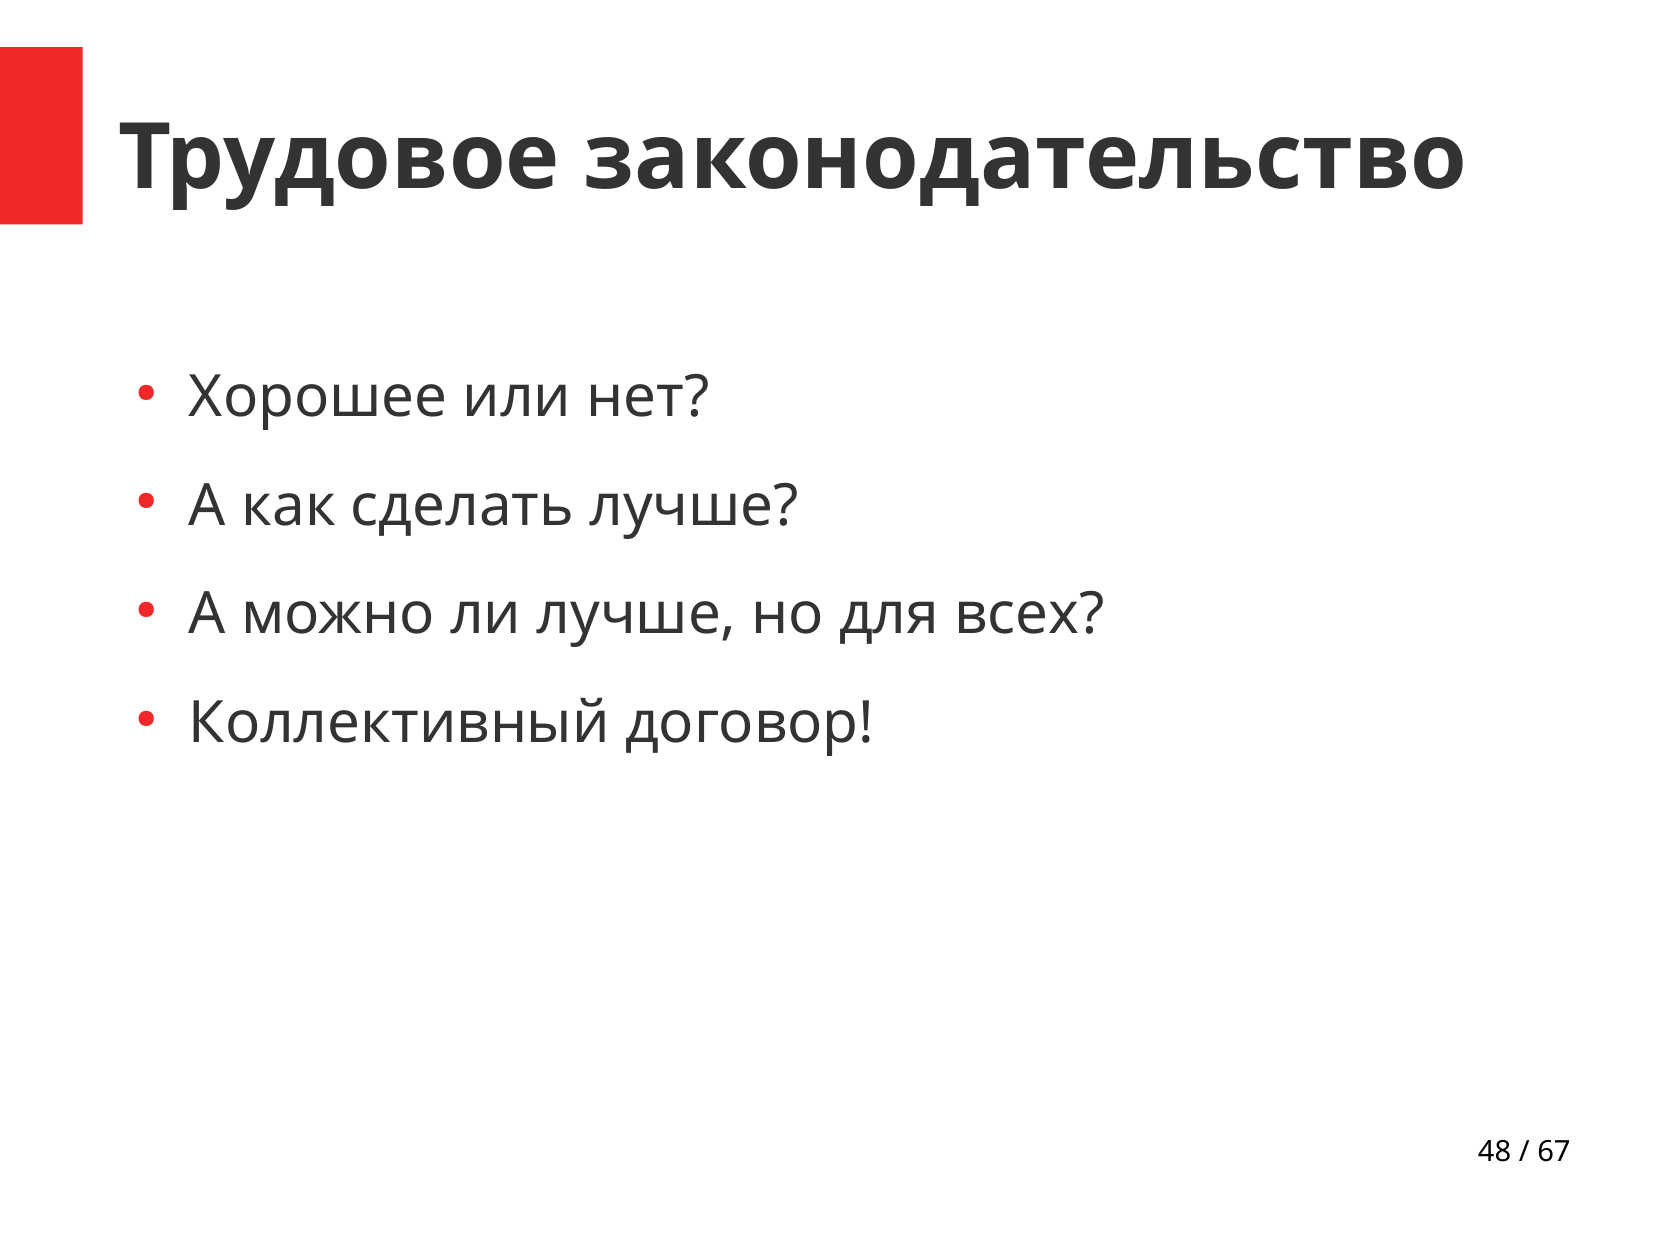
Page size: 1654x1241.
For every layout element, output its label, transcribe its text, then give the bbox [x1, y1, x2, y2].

list Хорошее или нет? А как сделать лучше? А можно ли лучше, но для всех? Коллективный договор! [118, 354, 1536, 1074]
title Трудовое законодательство [118, 45, 1571, 260]
